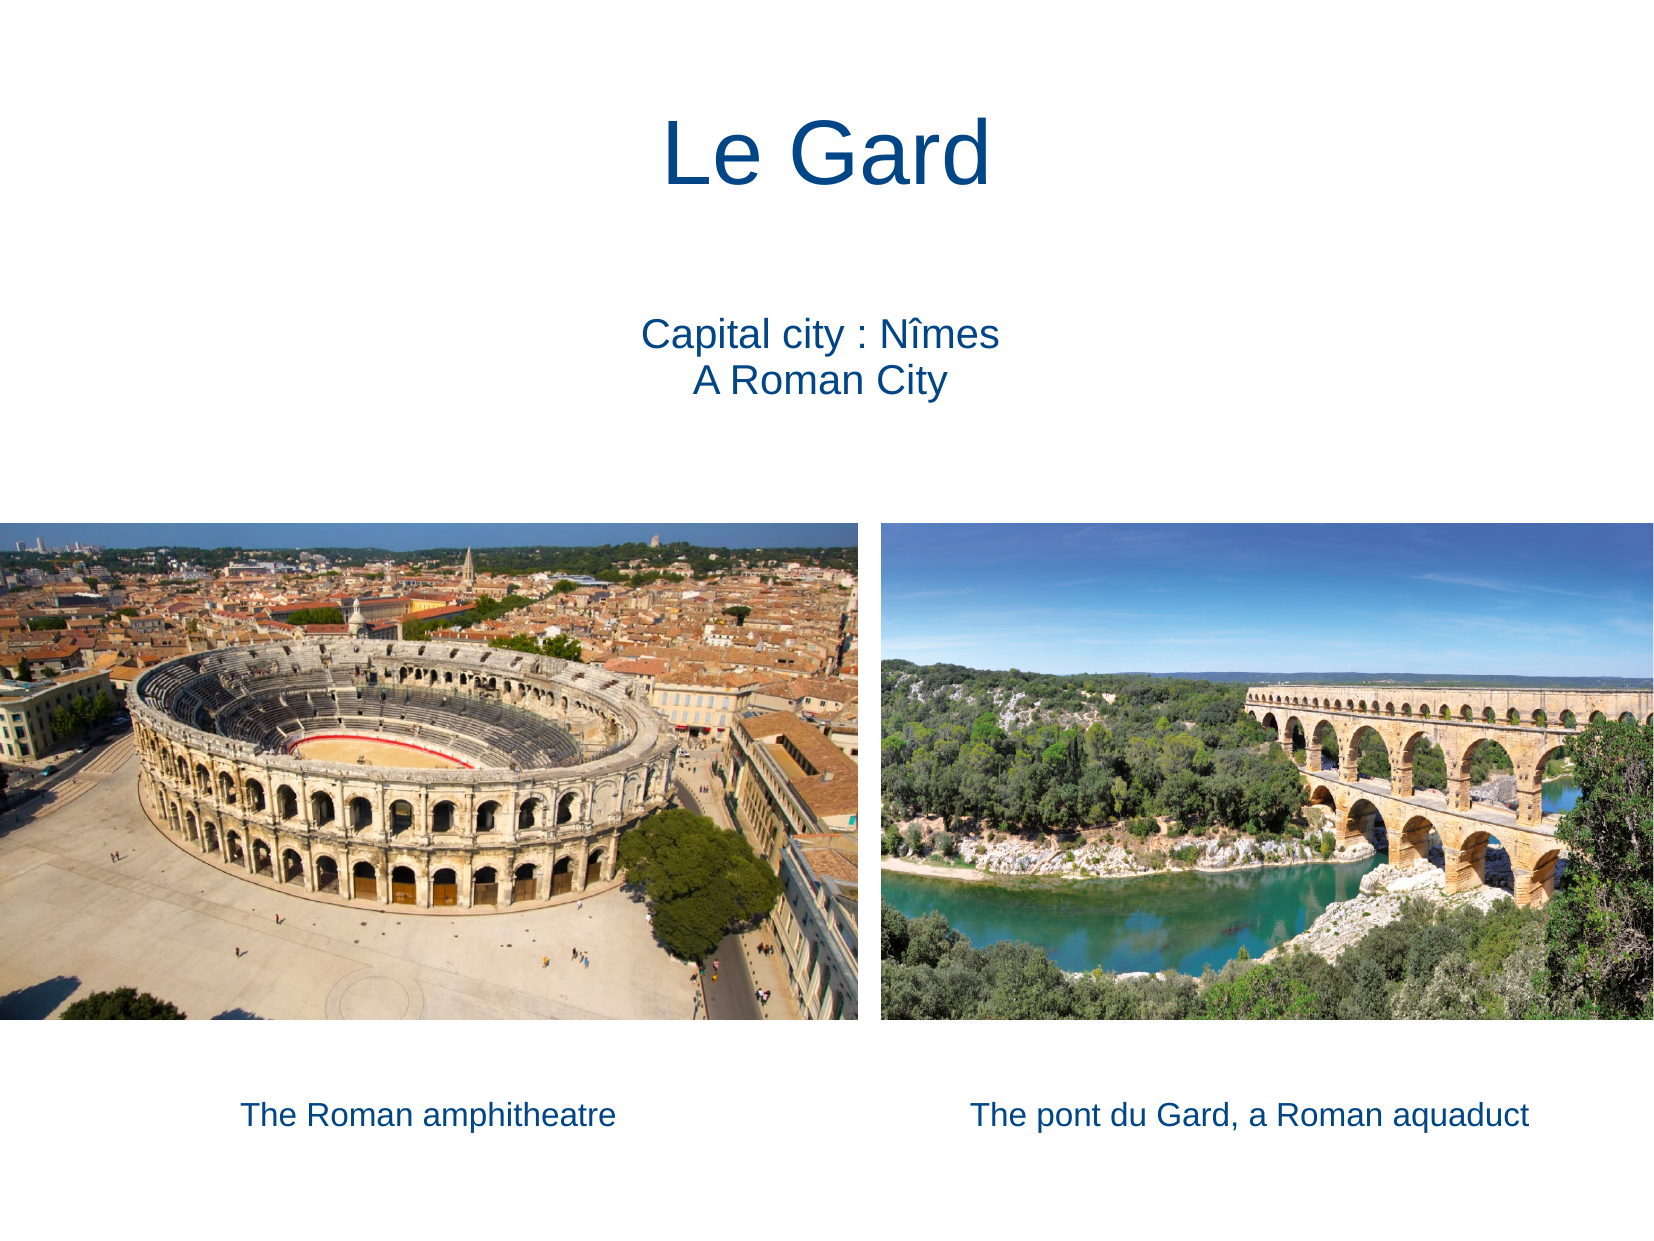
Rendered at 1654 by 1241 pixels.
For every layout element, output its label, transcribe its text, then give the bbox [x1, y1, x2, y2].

picture [881, 523, 1654, 1020]
picture [0, 523, 858, 1020]
text_box The Roman amphitheatre [12, 1088, 846, 1150]
text_box The pont du Gard, a Roman aquaduct [955, 1088, 1568, 1150]
title Le Gard [82, 49, 1571, 257]
text_box Capital city : Nîmes A Roman City [502, 303, 1140, 430]
